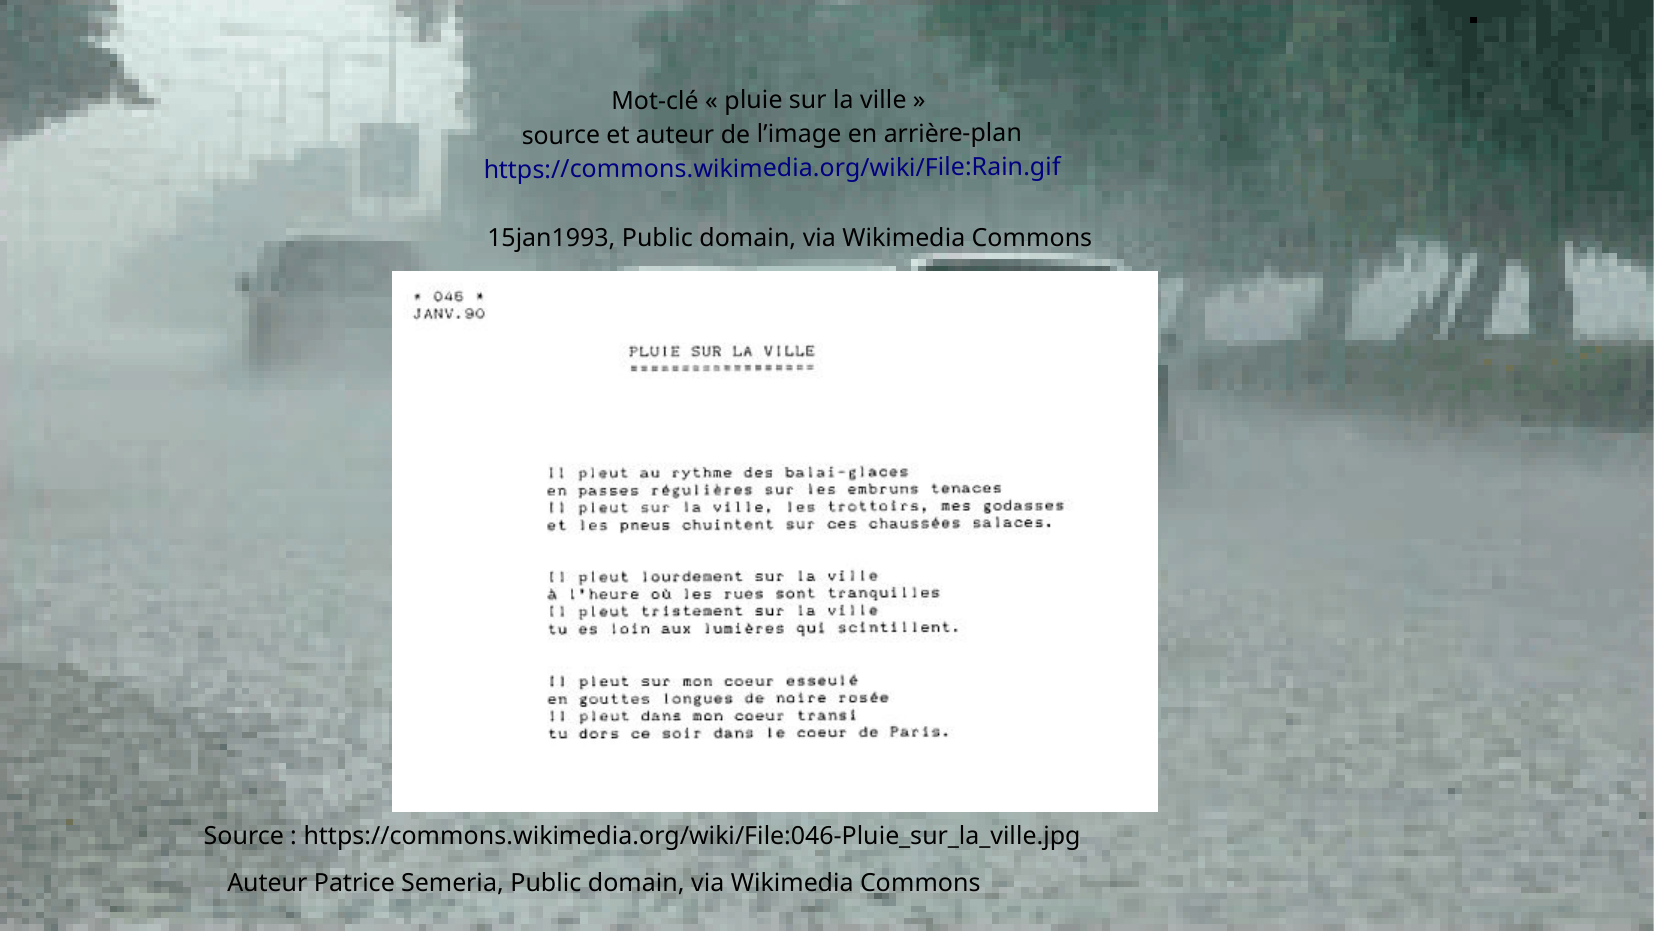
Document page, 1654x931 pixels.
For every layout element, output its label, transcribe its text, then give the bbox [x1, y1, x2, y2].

text_box Auteur Patrice Semeria, Public domain, via Wikimedia Commons [212, 850, 987, 908]
text_box Source : https://commons.wikimedia.org/wiki/File:046-Pluie_sur_la_ville.jpg [188, 803, 1121, 860]
text_box 15jan1993, Public domain, via Wikimedia Commons [472, 212, 1080, 263]
title Mot-clé « pluie sur la ville » source et auteur de l’image en arrière-plan https://commons.wikimedia.org/wiki/File:Rain.gif [163, 75, 1382, 361]
picture [0, 0, 1654, 931]
